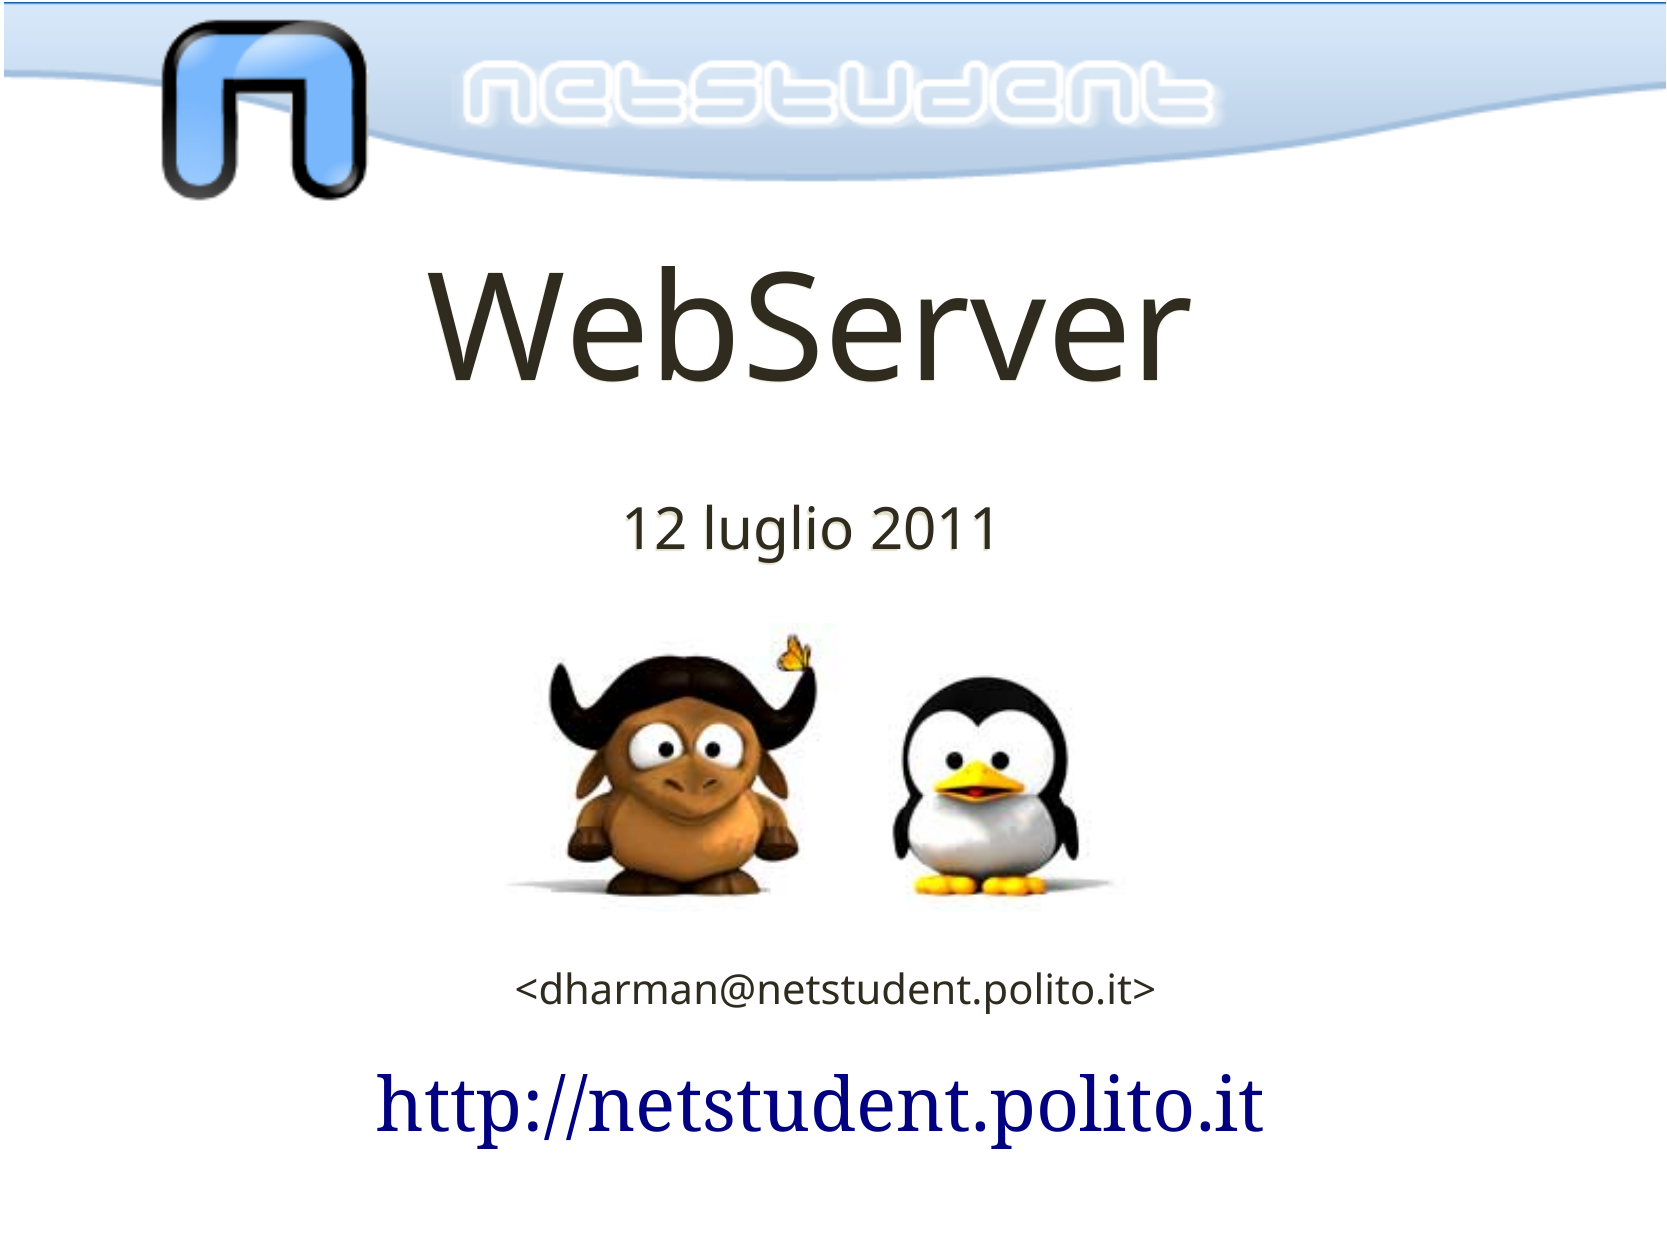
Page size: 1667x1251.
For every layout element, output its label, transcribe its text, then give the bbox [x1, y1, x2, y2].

text_box http://netstudent.polito.it [361, 1043, 1274, 1251]
picture [0, 0, 1667, 1251]
title WebServer [133, 223, 1487, 420]
text_box <dharman@netstudent.polito.it> [499, 952, 1229, 1043]
list 12 luglio 2011 [136, 481, 1489, 641]
